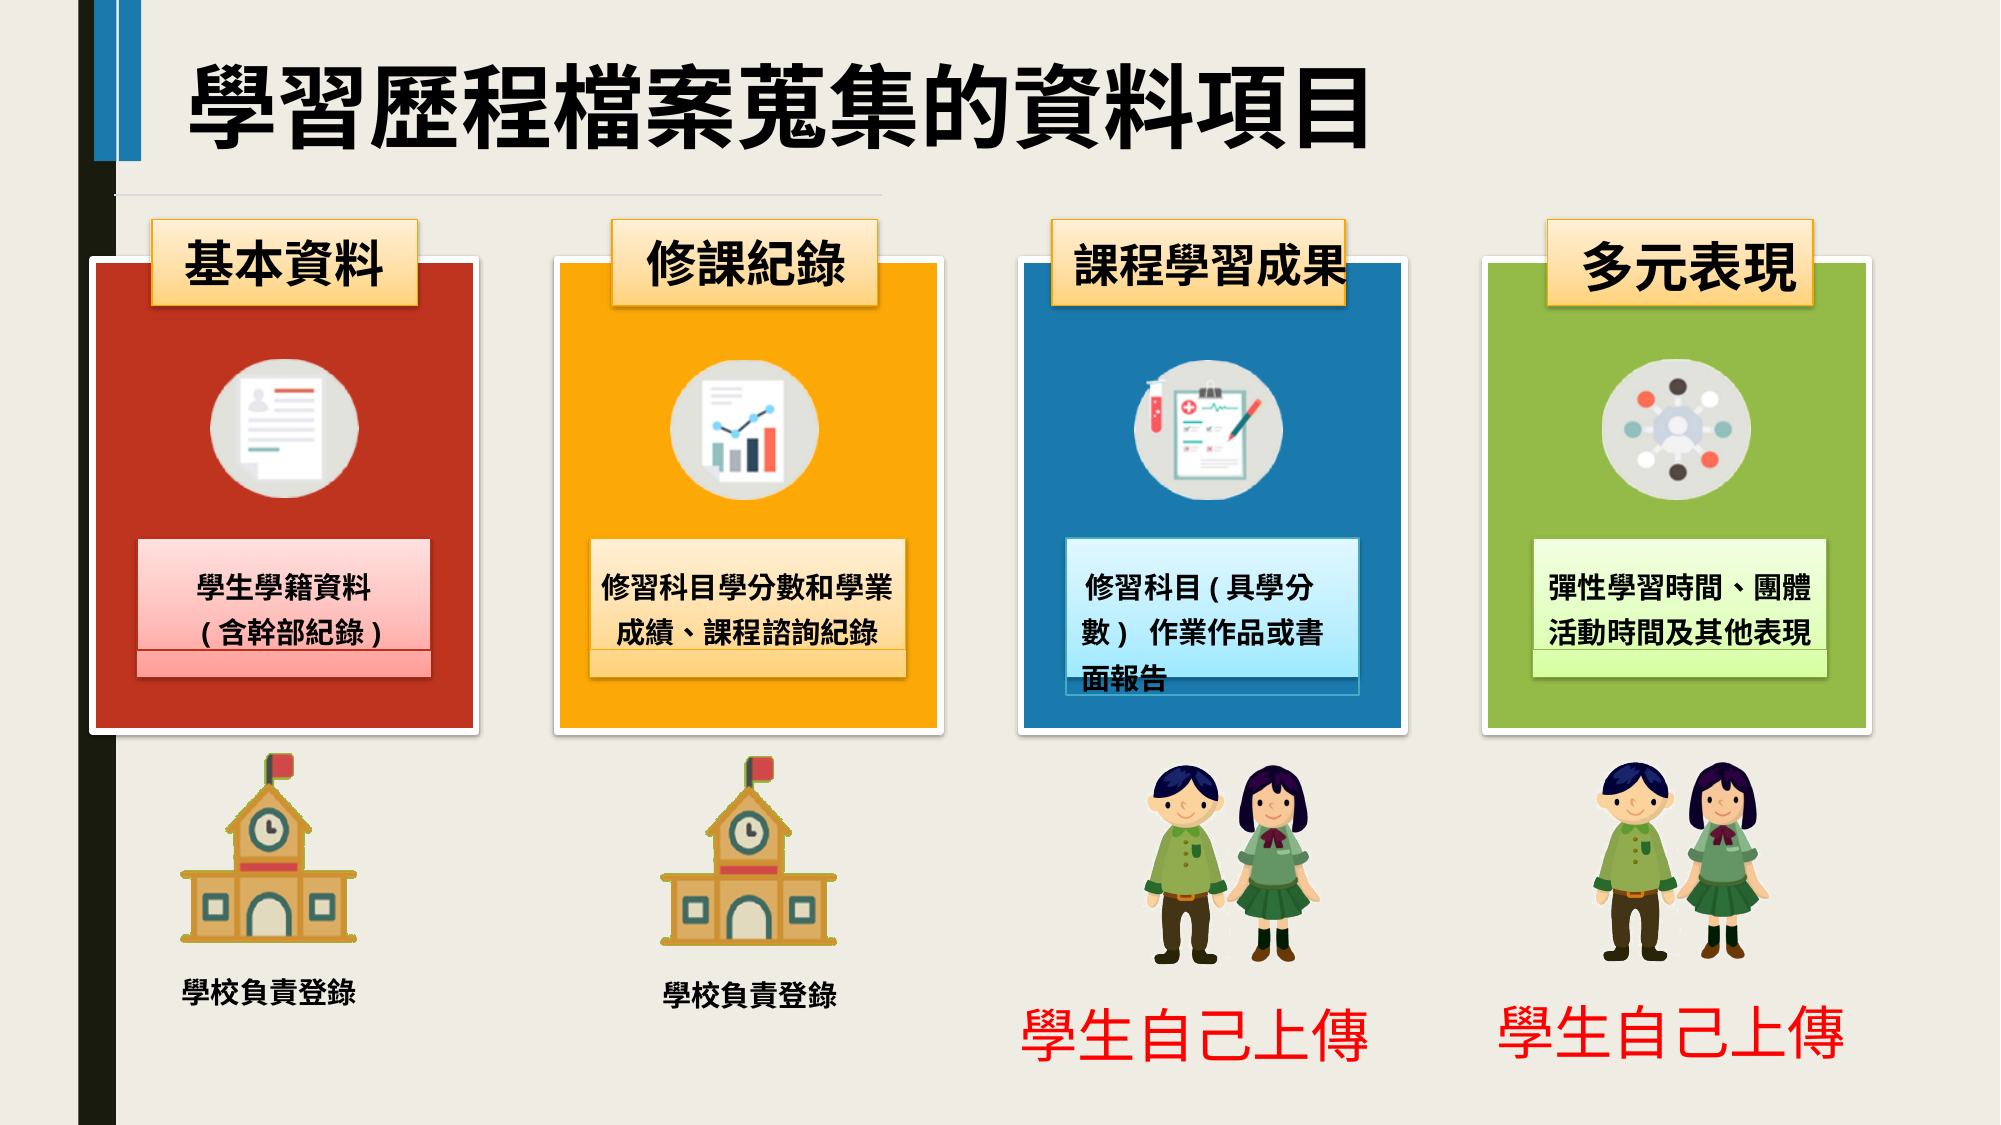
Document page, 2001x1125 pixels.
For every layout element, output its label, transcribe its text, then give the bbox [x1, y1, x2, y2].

picture [153, 220, 417, 305]
picture [1143, 757, 1325, 975]
picture [1134, 360, 1283, 500]
picture [670, 360, 819, 500]
text_box 修習科目學分數和學業 成績、課程諮詢紀錄 [590, 537, 906, 650]
text_box 學校負責登錄 [659, 974, 840, 1013]
text_box 學生學籍資料 (含幹部紀錄) [137, 537, 431, 650]
text_box 課程學習成果 [1071, 234, 1383, 293]
picture [1602, 359, 1751, 500]
text_box 修習科目(具學分數) 作業作品或書面報告 [1065, 537, 1359, 696]
picture [1012, 214, 1413, 743]
picture [547, 214, 949, 743]
text_box 彈性學習時間、團體 活動時間及其他表現 [1533, 537, 1827, 650]
picture [1056, 533, 1368, 687]
picture [83, 214, 485, 743]
picture [660, 756, 837, 946]
text_box [560, 263, 937, 728]
picture [613, 220, 877, 305]
picture [1592, 754, 1774, 972]
picture [576, 533, 918, 687]
text_box [118, 0, 142, 162]
picture [129, 533, 438, 687]
text_box 多元表現 [1578, 230, 1820, 298]
text_box [1488, 263, 1866, 728]
picture [1524, 533, 1836, 687]
text_box 學生自己上傳 [1494, 993, 1866, 1066]
text_box [94, 0, 117, 162]
text_box [96, 263, 473, 728]
text_box 基本資料 修課紀錄 [182, 230, 847, 293]
picture [180, 753, 357, 943]
text_box 學校負責登錄 [179, 972, 360, 1010]
title 學習歷程檔案蒐集的資料項目 [184, 47, 1382, 238]
picture [1476, 214, 1877, 743]
text_box 學生自己上傳 [1017, 997, 1400, 1070]
picture [1053, 220, 1344, 305]
picture [1548, 220, 1812, 305]
text_box [1024, 263, 1401, 728]
picture [210, 359, 359, 498]
